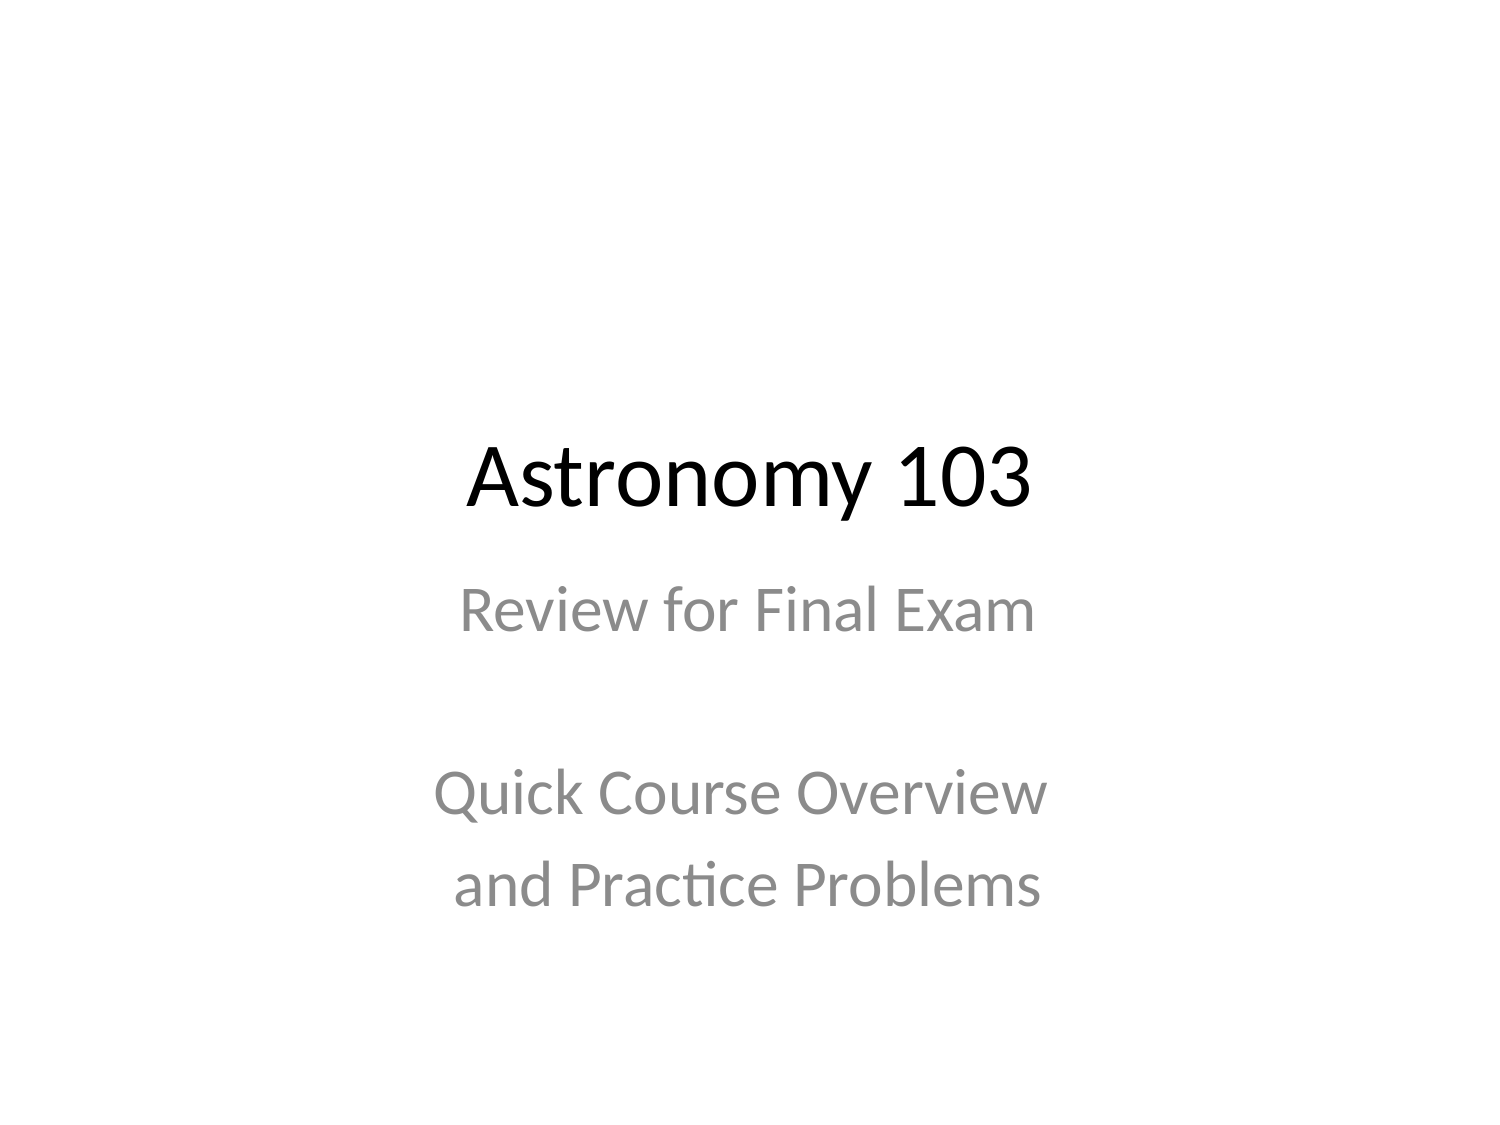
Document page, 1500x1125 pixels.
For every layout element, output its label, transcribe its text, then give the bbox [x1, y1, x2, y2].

title Astronomy 103 [112, 349, 1388, 558]
subtitle Review for Final Exam Quick Course Overview and Practice Problems [67, 558, 1429, 928]
